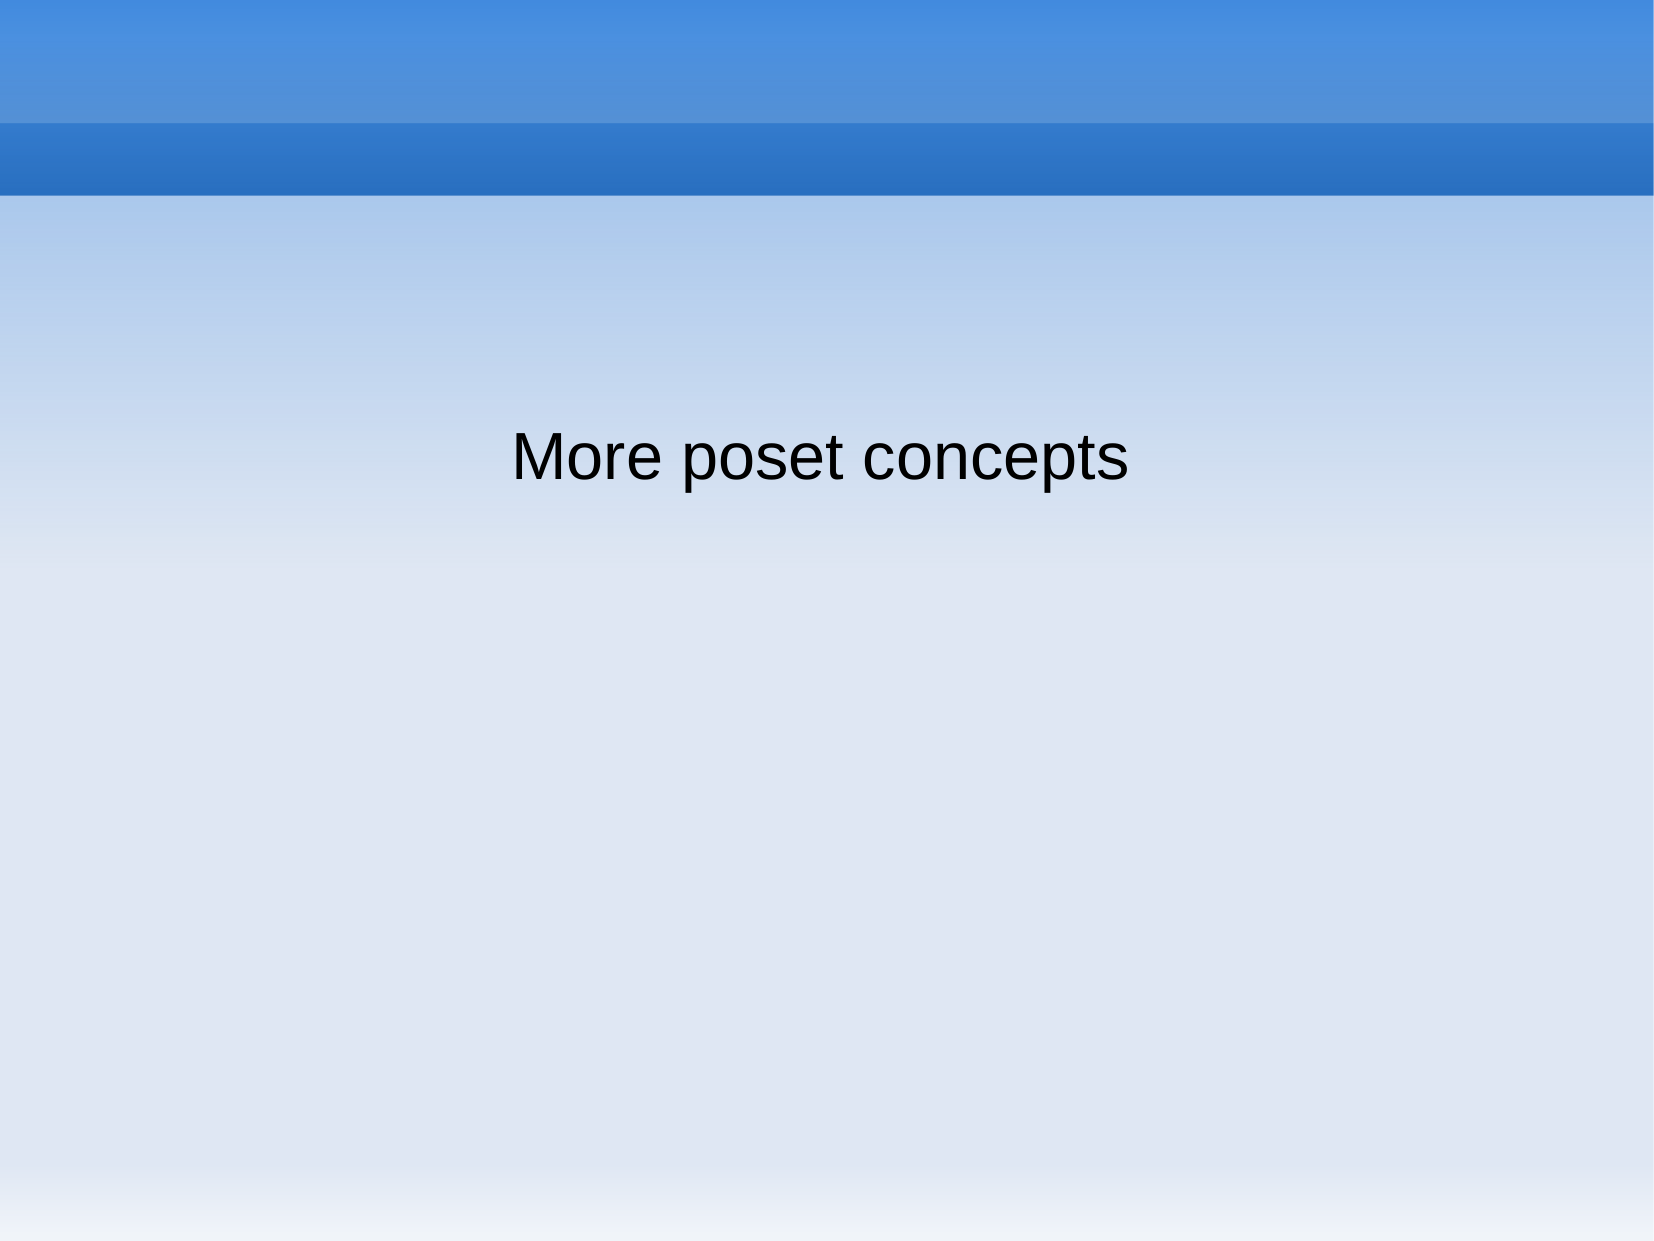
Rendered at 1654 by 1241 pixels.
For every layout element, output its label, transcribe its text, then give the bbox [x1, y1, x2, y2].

subtitle More poset concepts [76, 0, 1565, 1109]
picture [0, 0, 1654, 1241]
